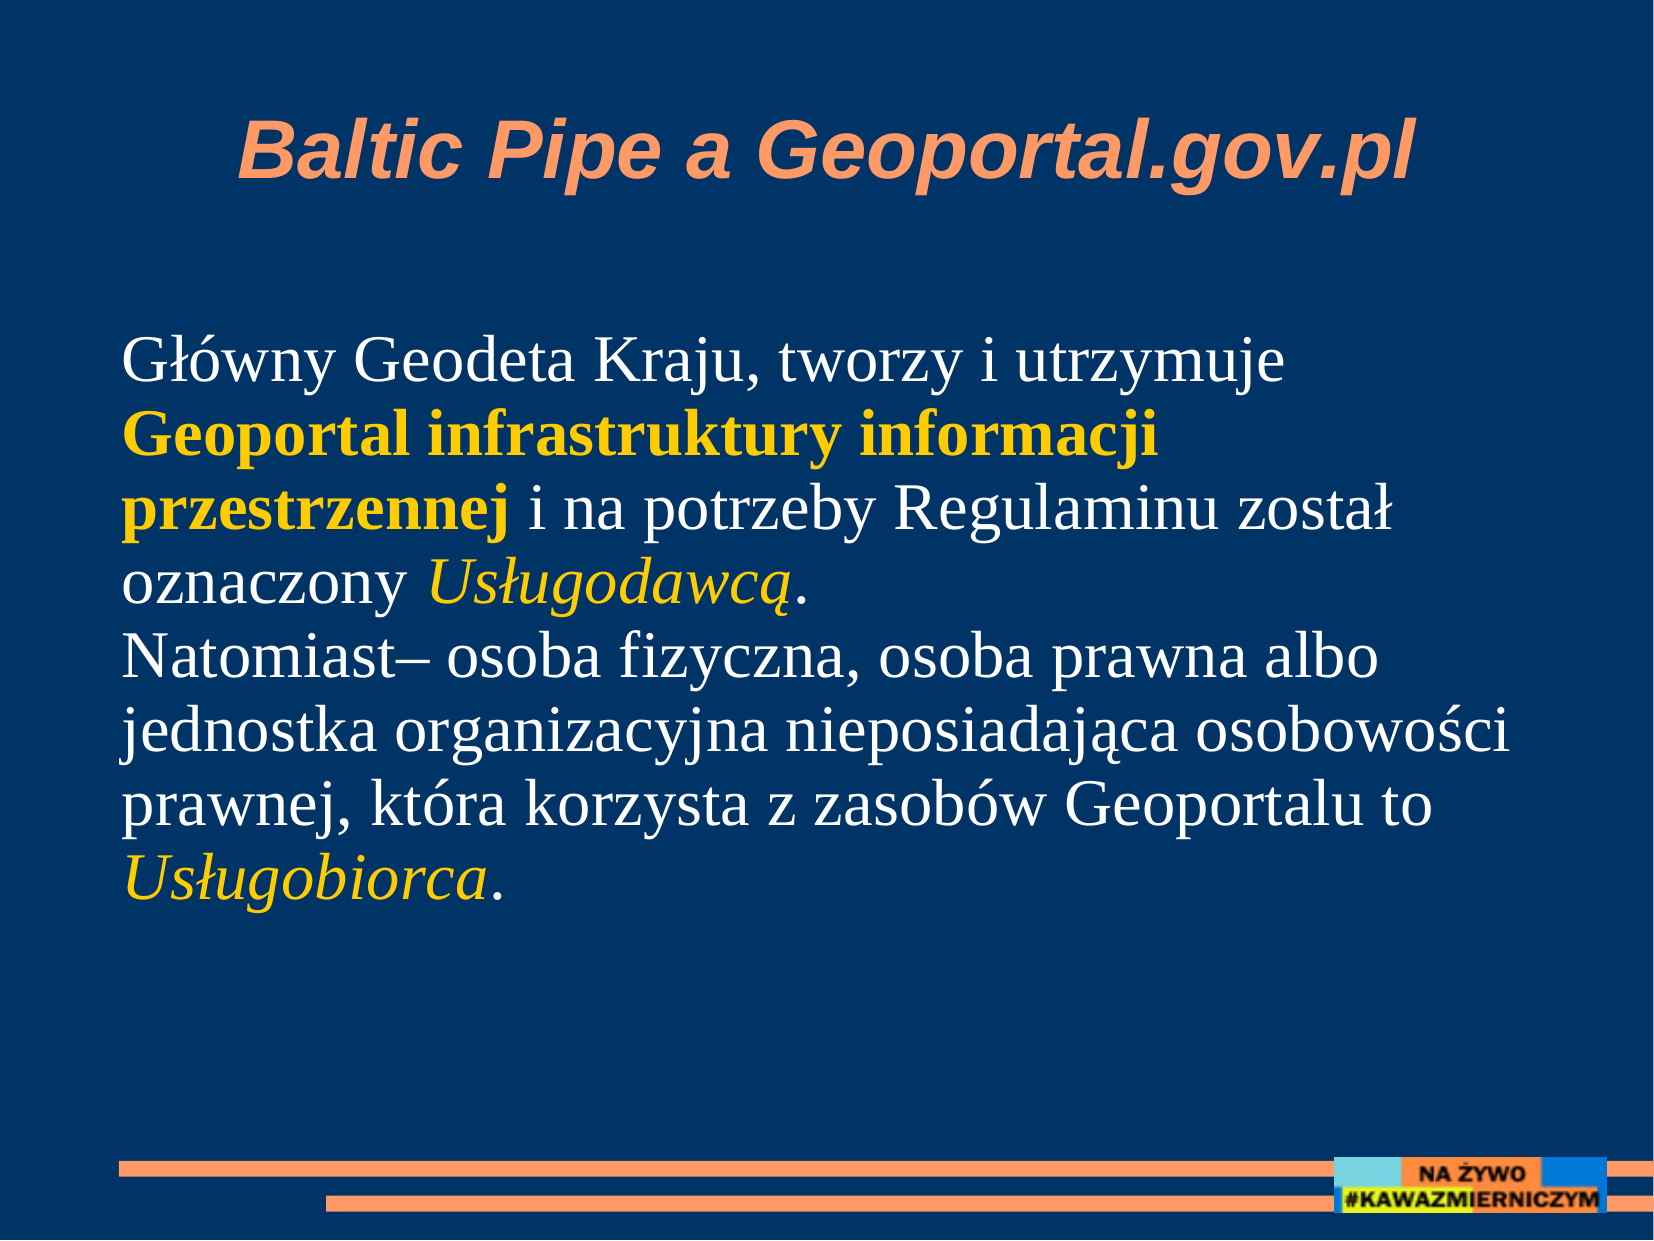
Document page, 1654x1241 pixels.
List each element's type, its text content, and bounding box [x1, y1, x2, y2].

picture [1334, 1157, 1607, 1213]
title Baltic Pipe a Geoportal.gov.pl [121, 46, 1534, 254]
list Główny Geodeta Kraju, tworzy i utrzymuje Geoportal infrastruktury informacji przestrzennej i na potrzeby Regulaminu został oznaczony Usługodawcą. Natomiast– osoba fizyczna, osoba prawna albo jednostka organizacyjna nieposiadająca osobowości prawnej, która korzysta z zasobów Geoportalu to Usługobiorca. [121, 321, 1561, 1132]
